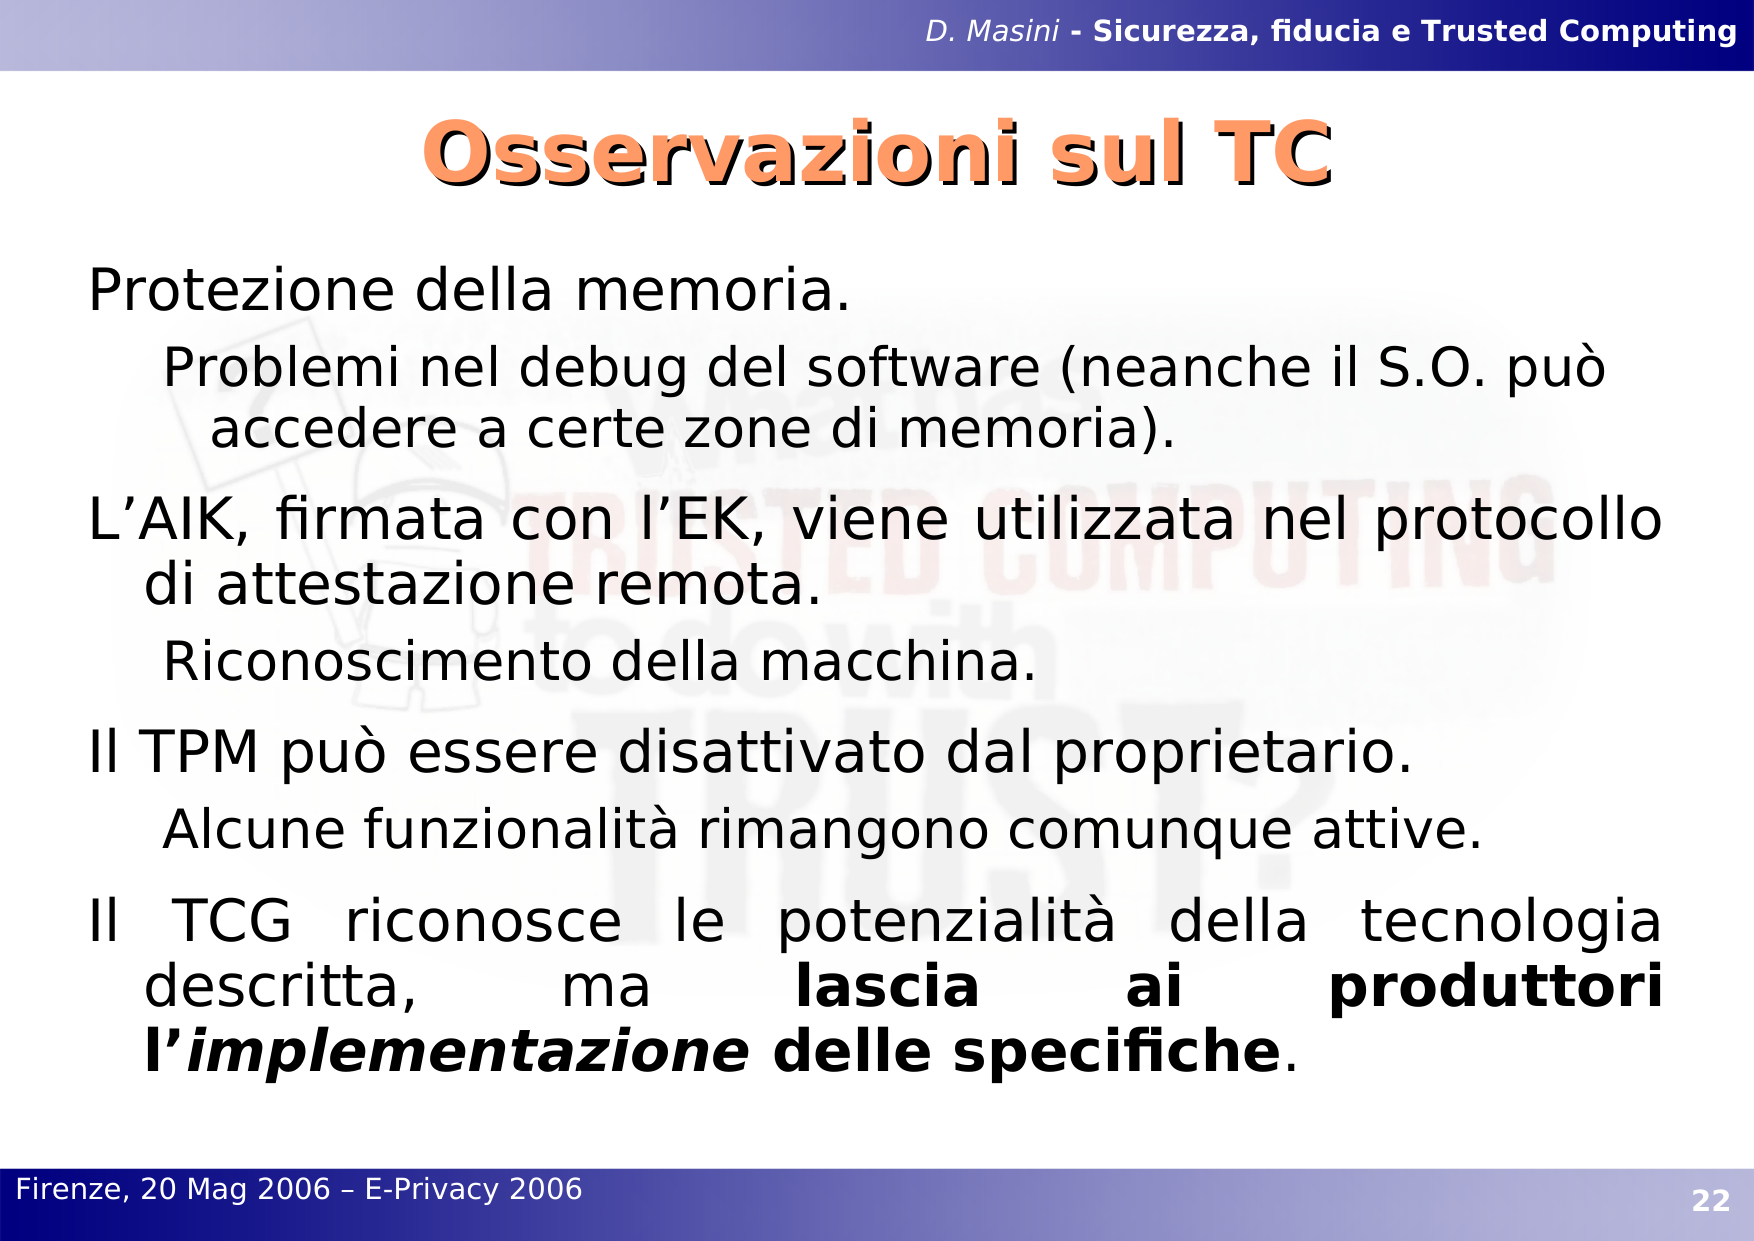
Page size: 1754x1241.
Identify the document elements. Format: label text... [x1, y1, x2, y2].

title Osservazioni sul TC [87, 49, 1667, 257]
text_box D. Masini - Sicurezza, fiducia e Trusted Computing [602, 7, 1754, 63]
text_box Firenze, 20 Mag 2006 – E-Privacy 2006 [0, 1175, 1314, 1234]
picture [0, 0, 1754, 1241]
list Protezione della memoria. Problemi nel debug del software (neanche il S.O. può accedere a certe zone di memoria). L’AIK, firmata con l’EK, viene utilizzata nel protocollo di attestazione remota. Riconoscimento della macchina. Il TPM può essere disattivato dal proprietario. Alcune funzionalità rimangono comunque attive. Il TCG riconosce le potenzialità della tecnologia descritta, ma lascia ai produttori l’implementazione delle specifiche. [87, 258, 1667, 1151]
text_box <number> [1641, 1185, 1732, 1223]
